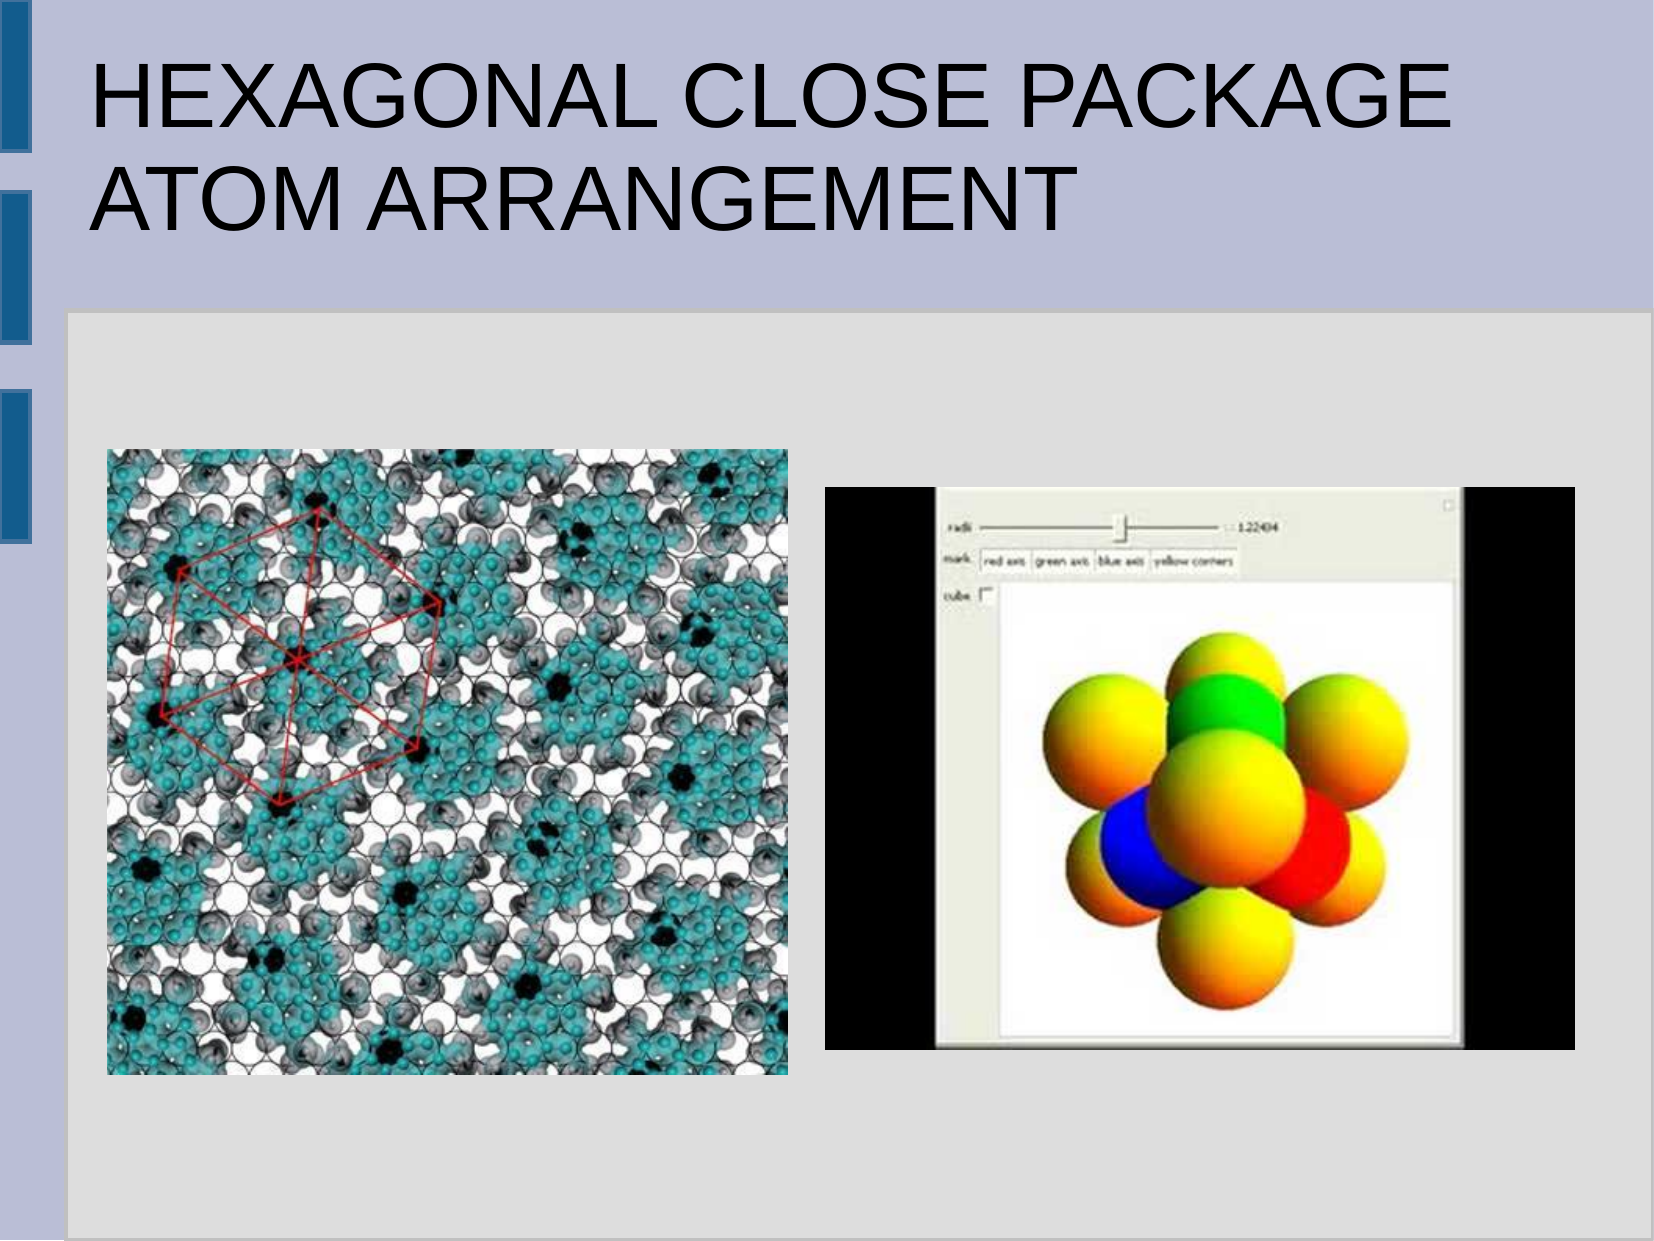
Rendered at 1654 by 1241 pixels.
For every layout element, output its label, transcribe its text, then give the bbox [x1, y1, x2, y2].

text_box HEXAGONAL CLOSE PACKAGE ATOM ARRANGEMENT [75, 37, 1576, 258]
picture [825, 487, 1575, 1051]
picture [107, 450, 788, 1075]
